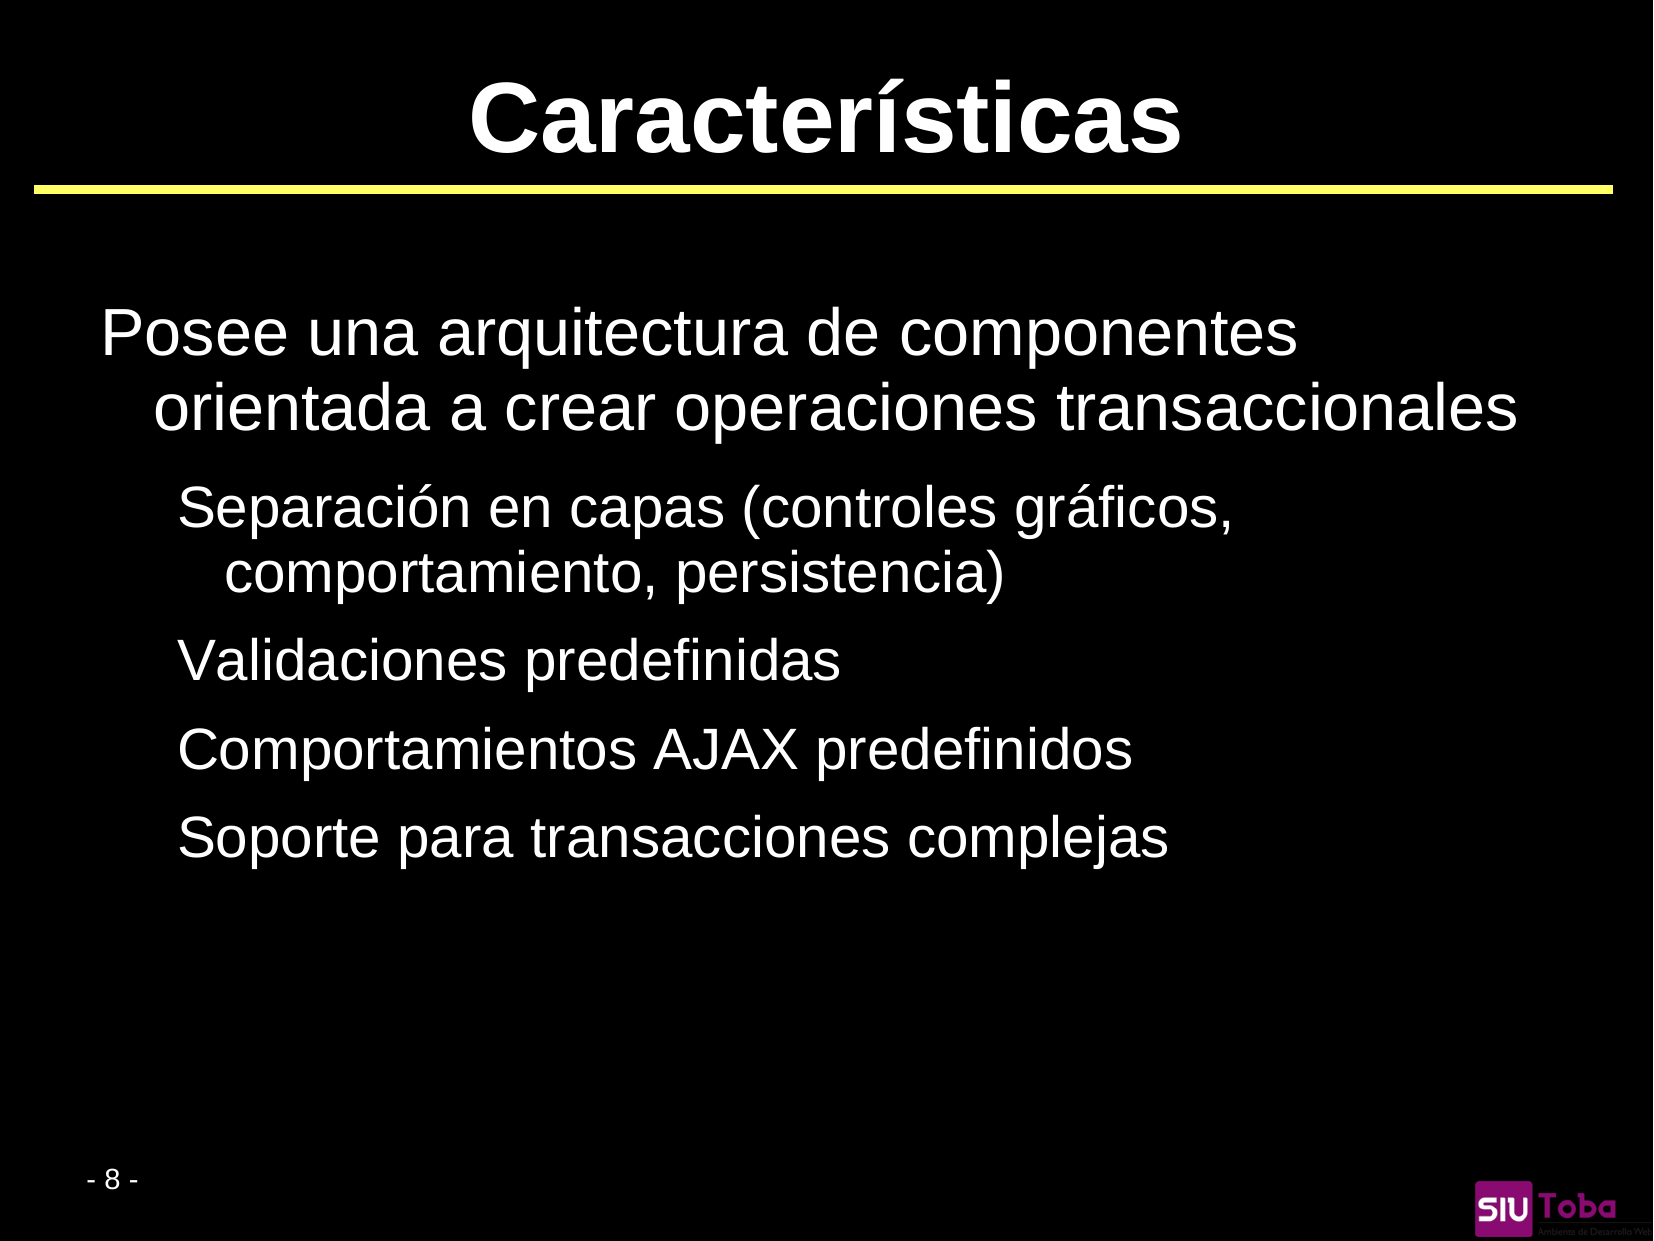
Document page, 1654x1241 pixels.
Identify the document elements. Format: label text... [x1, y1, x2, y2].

list Posee una arquitectura de componentes orientada a crear operaciones transaccionales Separación en capas (controles gráficos, comportamiento, persistencia) Validaciones predefinidas Comportamientos AJAX predefinidos Soporte para transacciones complejas [82, 295, 1565, 1095]
picture [1475, 1181, 1652, 1237]
title Características [58, 47, 1594, 188]
